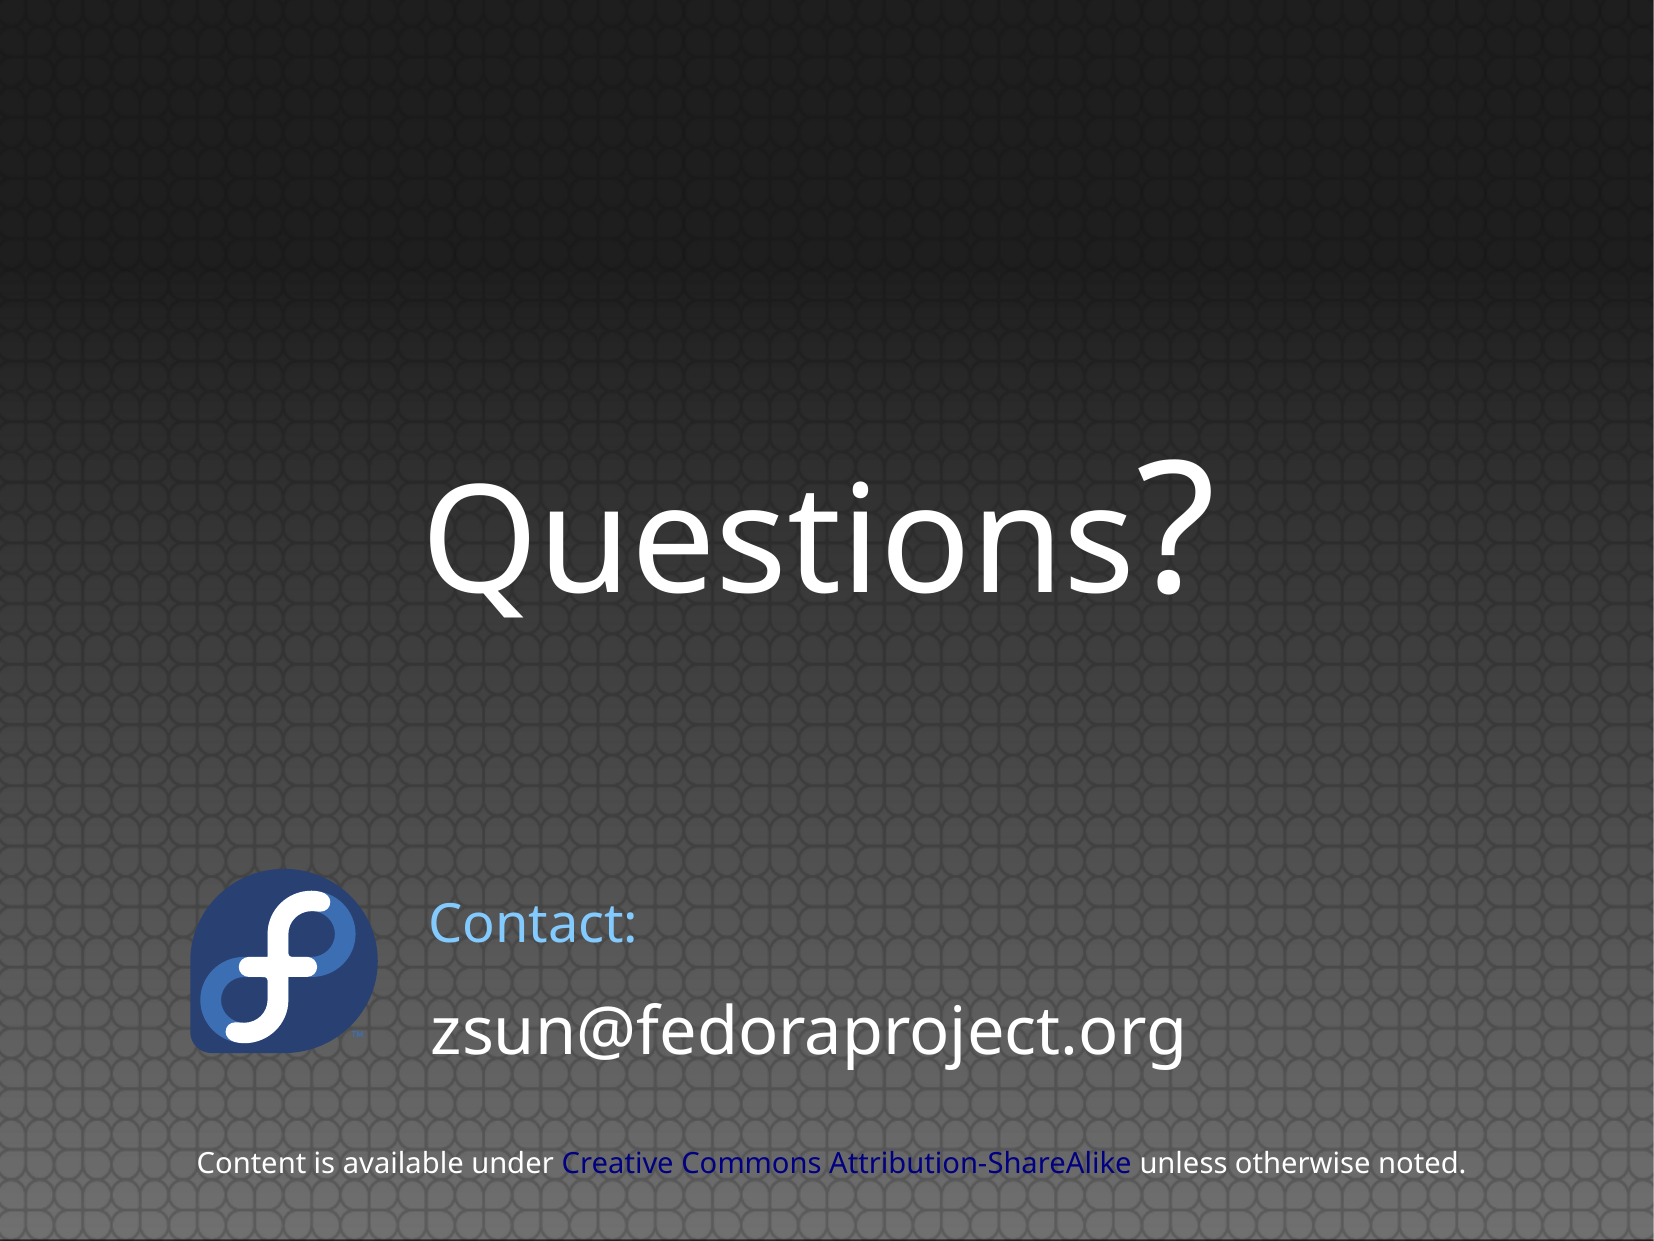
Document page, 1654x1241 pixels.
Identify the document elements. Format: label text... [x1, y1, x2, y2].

text_box Content is available under Creative Commons Attribution-ShareAlike unless otherwise noted. [52, 1135, 1611, 1201]
title Questions? [30, 384, 1606, 658]
text_box Contact: [413, 877, 768, 982]
text_box zsun@fedoraproject.org [416, 975, 1522, 1095]
picture [0, 0, 1654, 1241]
